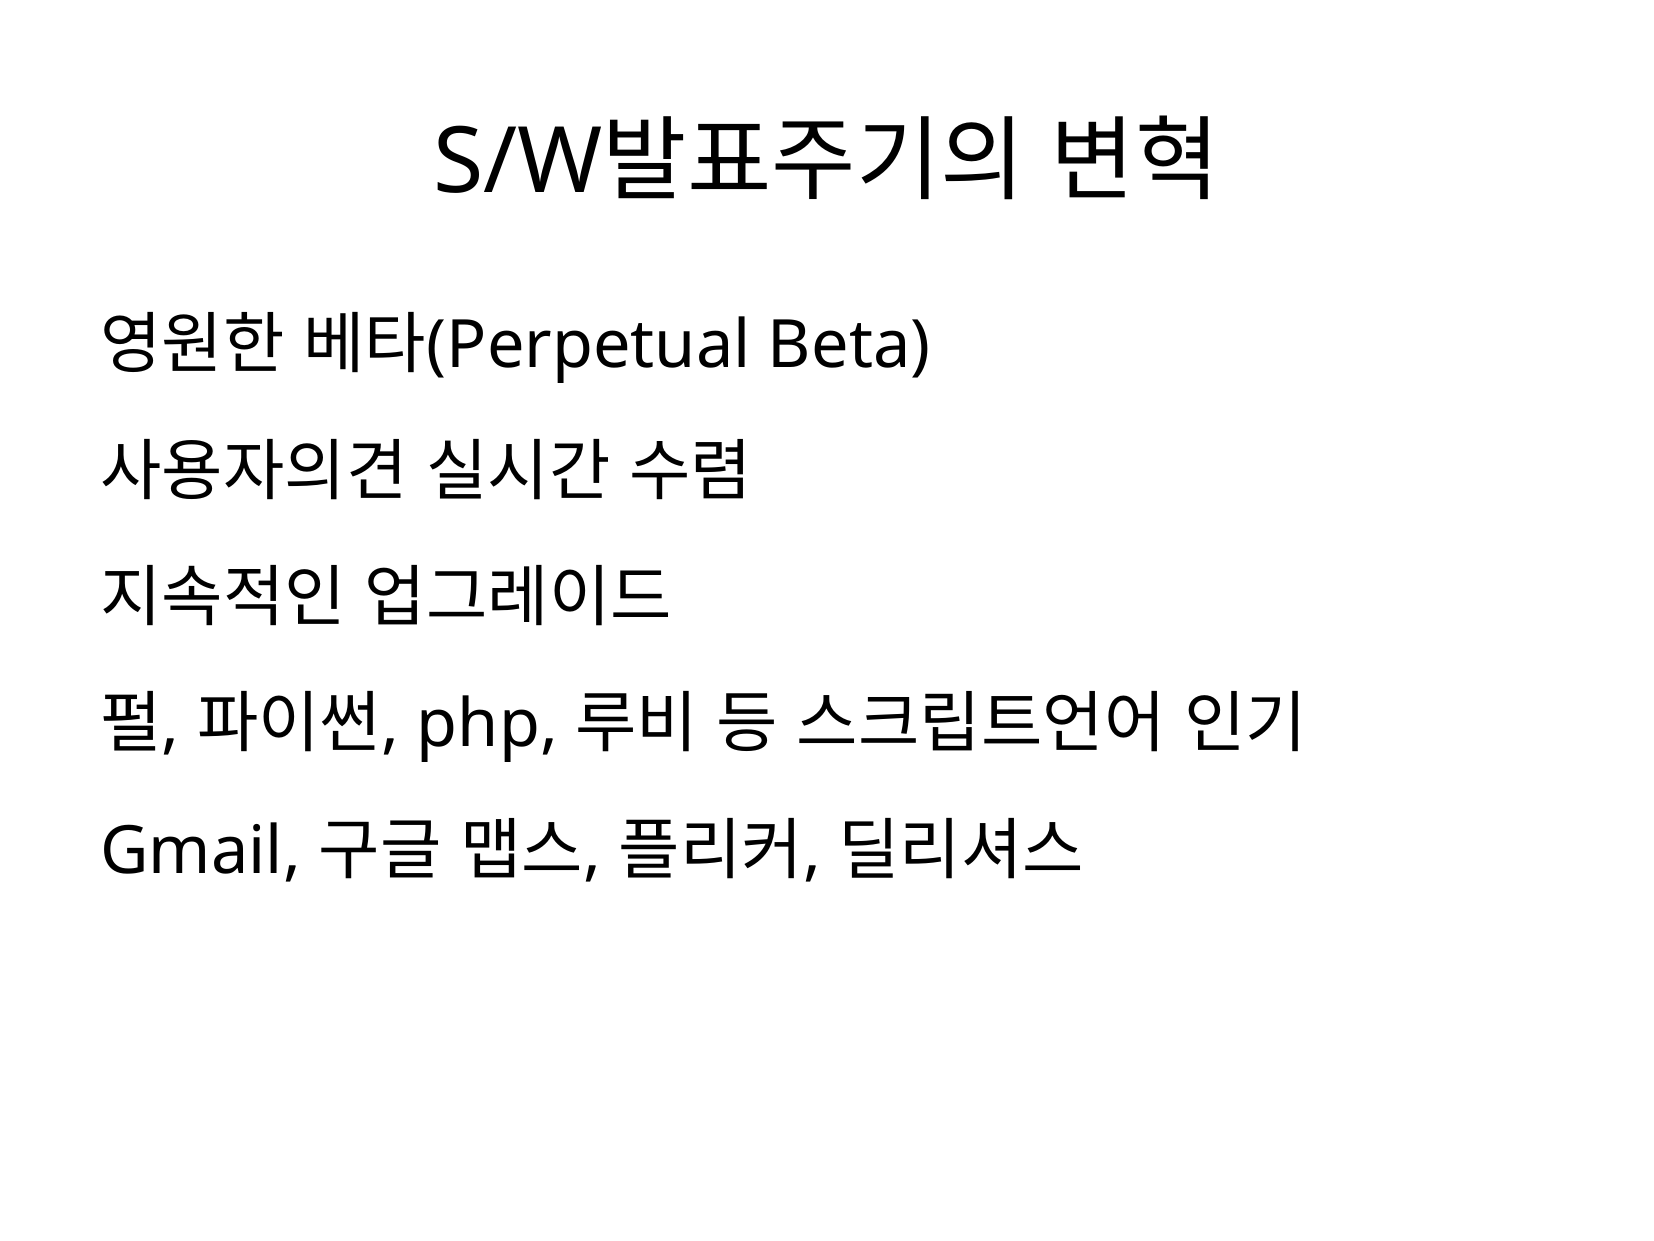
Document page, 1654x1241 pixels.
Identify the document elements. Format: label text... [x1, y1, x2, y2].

title S/W발표주기의 변혁 [82, 49, 1571, 257]
list 영원한 베타(Perpetual Beta) 사용자의견 실시간 수렴 지속적인 업그레이드 펄, 파이썬, php, 루비 등 스크립트언어 인기 Gmail, 구글 맵스, 플리커, 딜리셔스 [82, 290, 1571, 1109]
